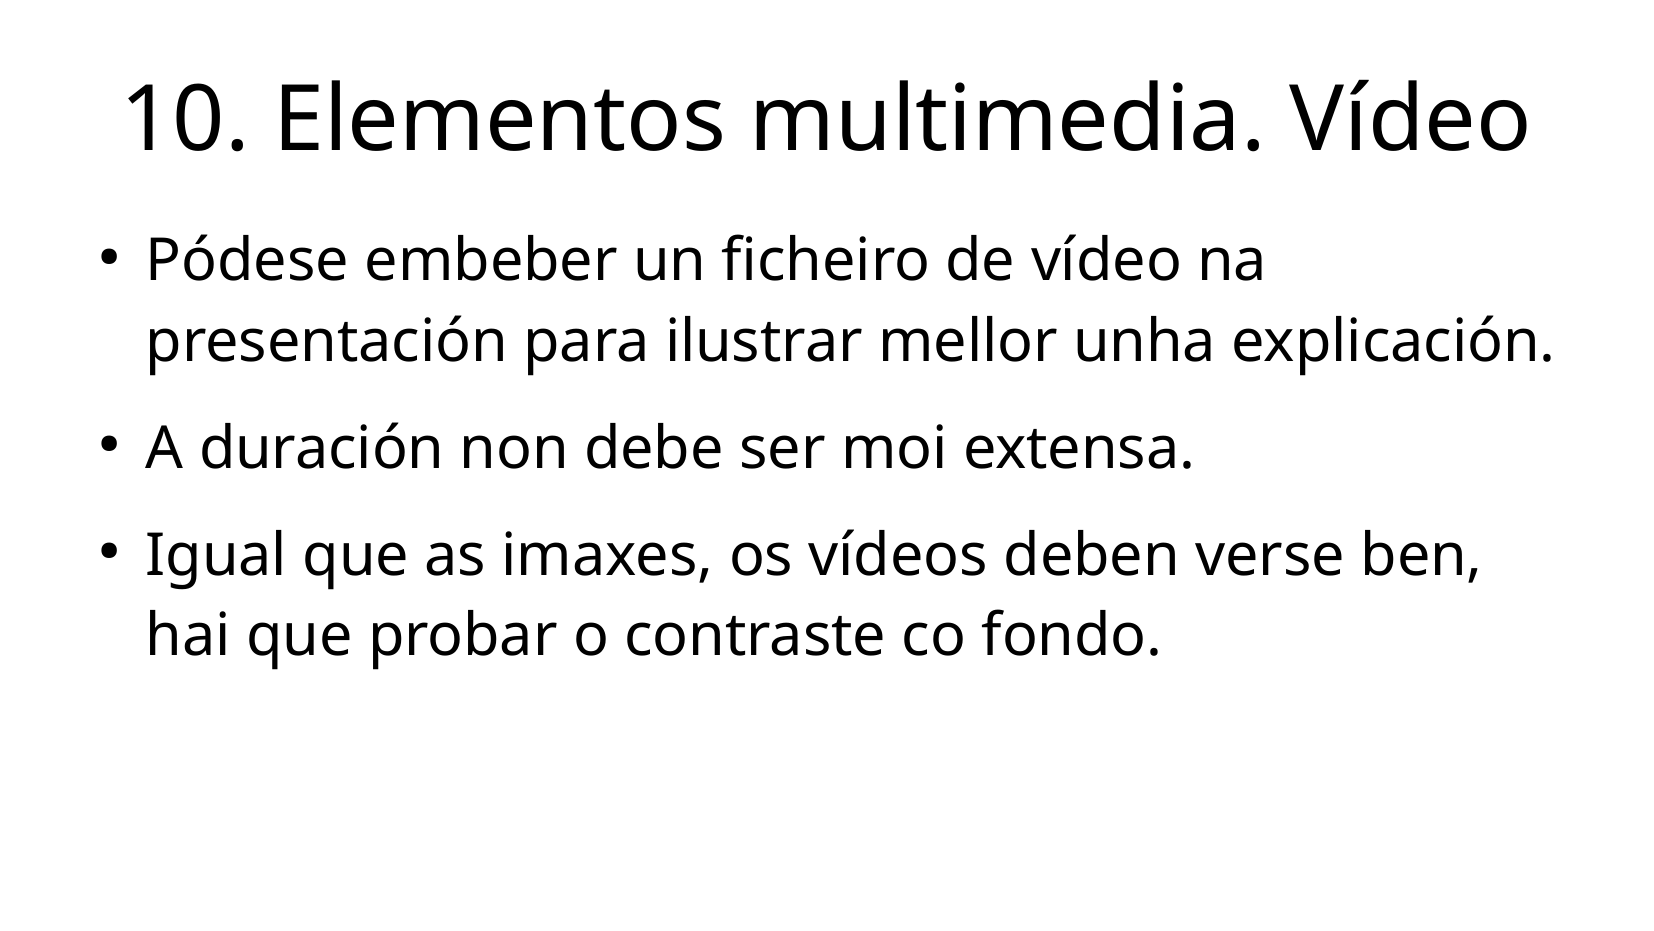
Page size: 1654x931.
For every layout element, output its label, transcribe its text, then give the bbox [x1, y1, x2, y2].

title 10. Elementos multimedia. Vídeo [82, 37, 1571, 193]
list Pódese embeber un ficheiro de vídeo na presentación para ilustrar mellor unha explicación. A duración non debe ser moi extensa. Igual que as imaxes, os vídeos deben verse ben, hai que probar o contraste co fondo. [82, 217, 1571, 758]
